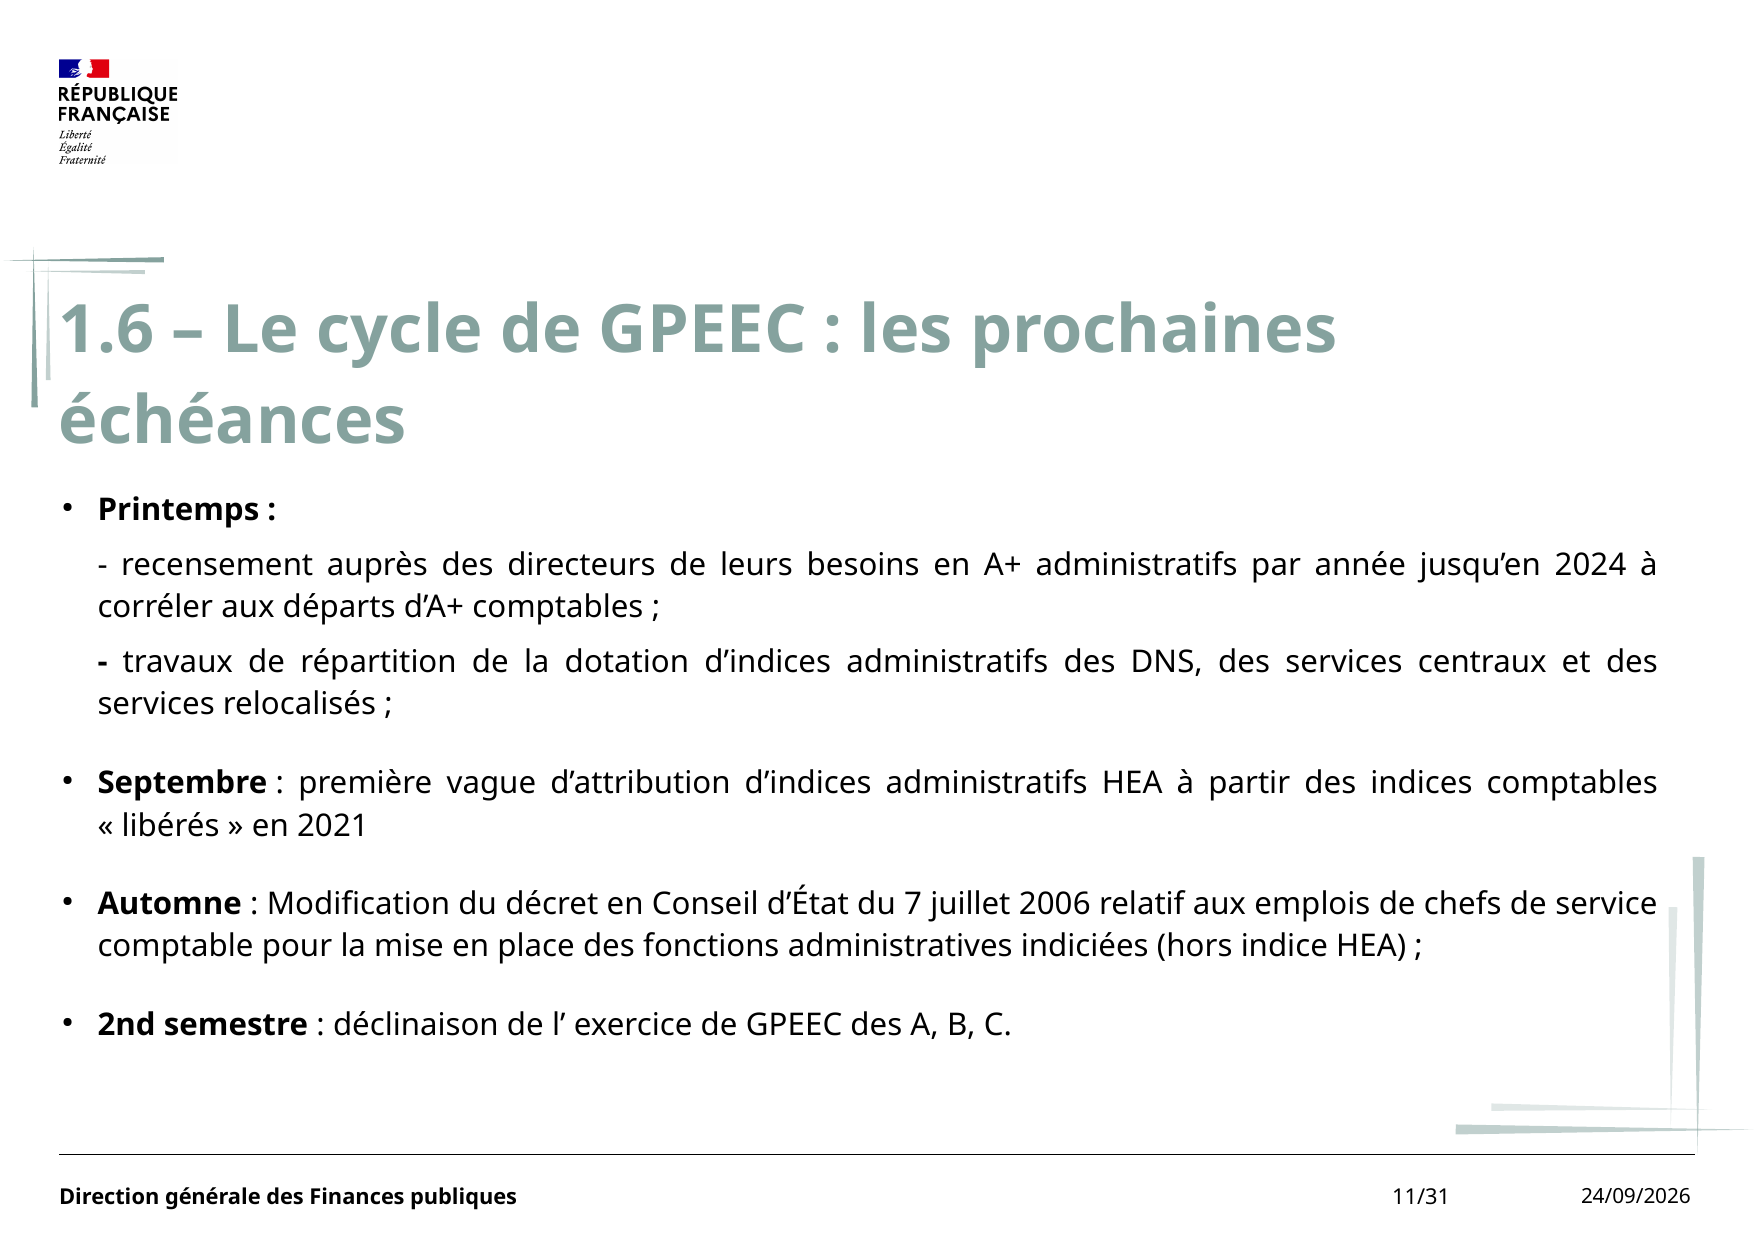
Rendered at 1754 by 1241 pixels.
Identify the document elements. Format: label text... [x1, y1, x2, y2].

list 1.6 – Le cycle de GPEEC : les prochaines échéances [59, 281, 1687, 747]
picture [59, 59, 178, 164]
text_box Printemps : - recensement auprès des directeurs de leurs besoins en A+ administratifs par année jusqu’en 2024 à corréler aux départs d’A+ comptables ; - travaux de répartition de la dotation d’indices administratifs des DNS, des services centraux et des services relocalisés ; Septembre : première vague d’attribution d’indices administratifs HEA à partir des indices comptables « libérés » en 2021 Automne : Modification du décret en Conseil d’État du 7 juillet 2006 relatif aux emplois de chefs de service comptable pour la mise en place des fonctions administratives indiciées (hors indice HEA) ; 2nd semestre : déclinaison de l’ exercice de GPEEC des A, B, C. [47, 479, 1675, 1159]
